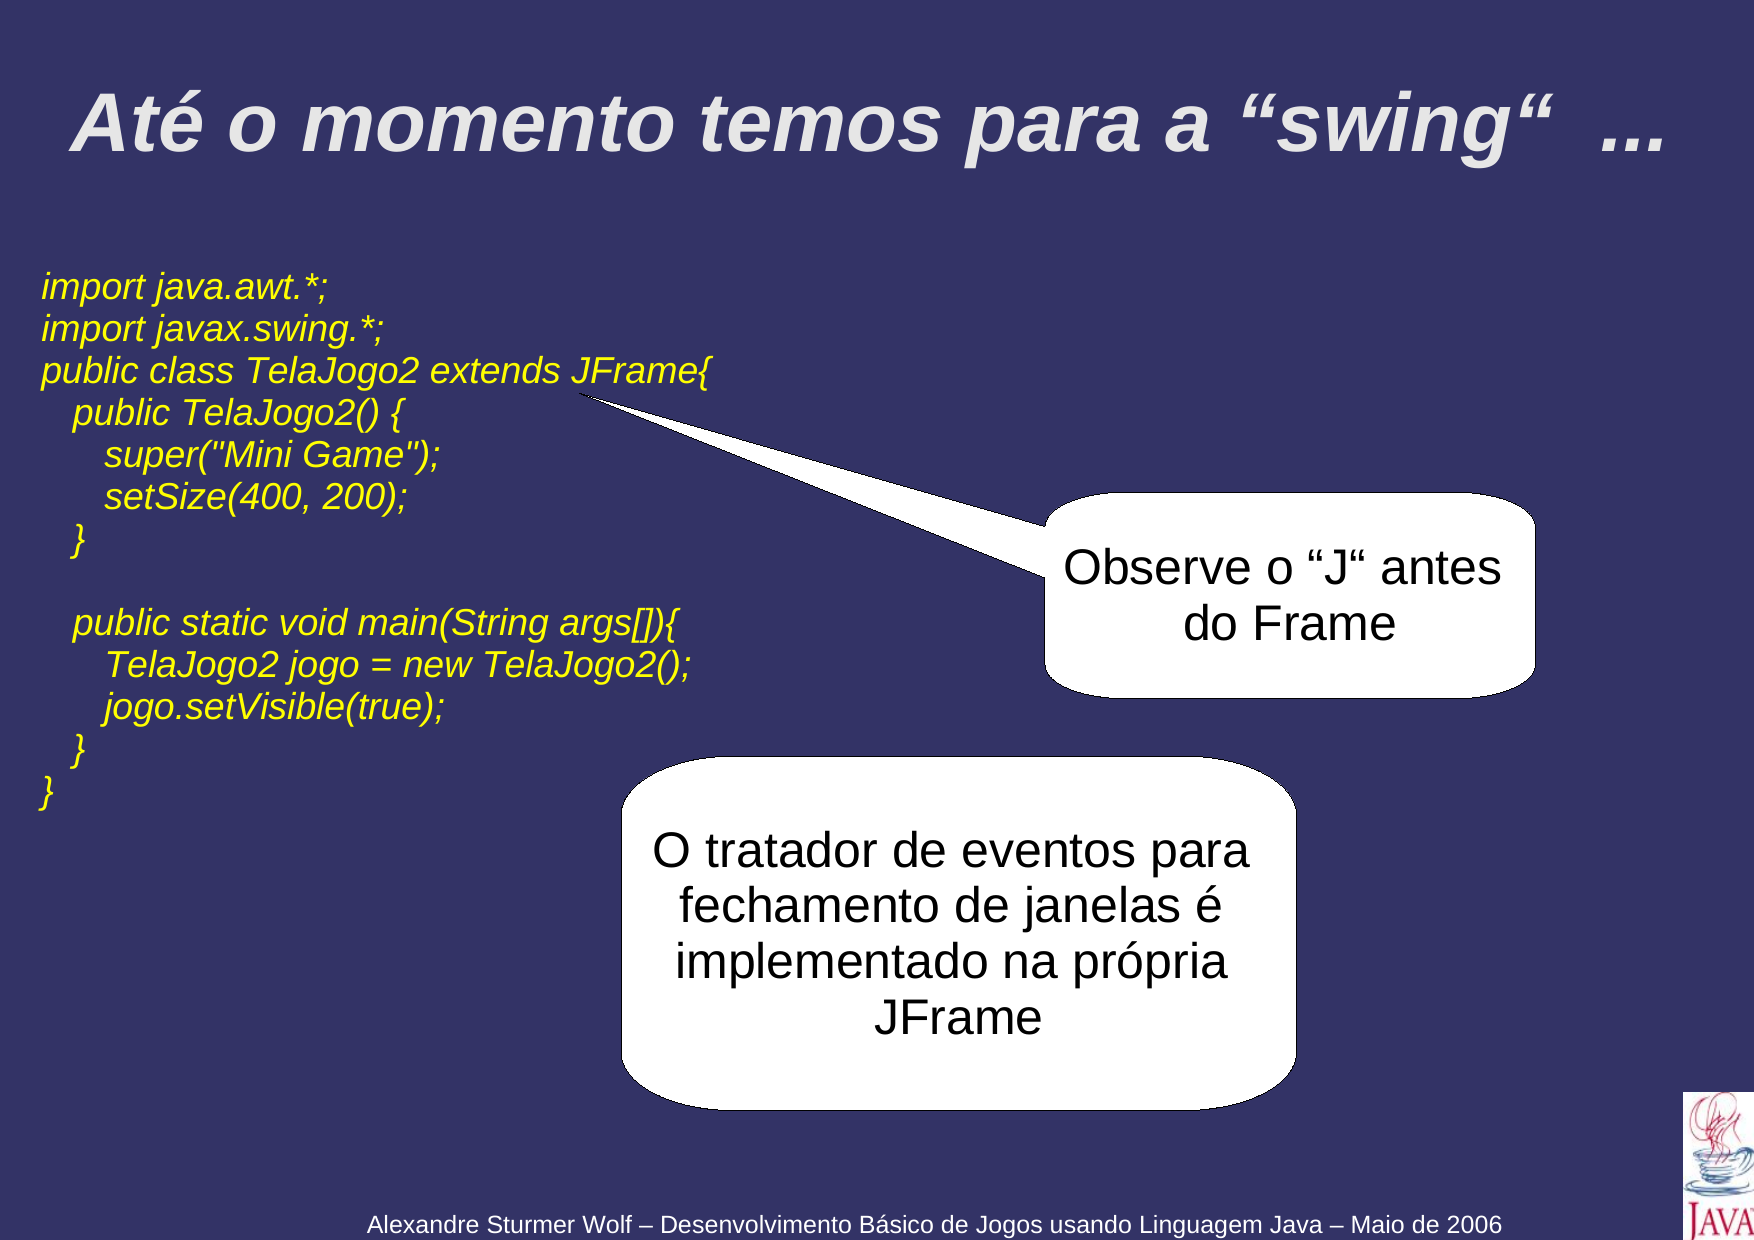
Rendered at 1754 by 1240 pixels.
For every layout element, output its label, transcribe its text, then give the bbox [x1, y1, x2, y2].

picture [1683, 1092, 1754, 1240]
text_box Observe o “J“ antes do Frame [579, 393, 1536, 699]
title Até o momento temos para a “swing“ ... [29, 19, 1713, 227]
text_box O tratador de eventos para fechamento de janelas é implementado na própria JFrame [621, 756, 1297, 1111]
list import java.awt.*; import javax.swing.*; public class TelaJogo2 extends JFrame{ public TelaJogo2() { super("Mini Game"); setSize(400, 200); } public static void main(String args[]){ TelaJogo2 jogo = new TelaJogo2(); jogo.setVisible(true); } } [29, 265, 1713, 1182]
